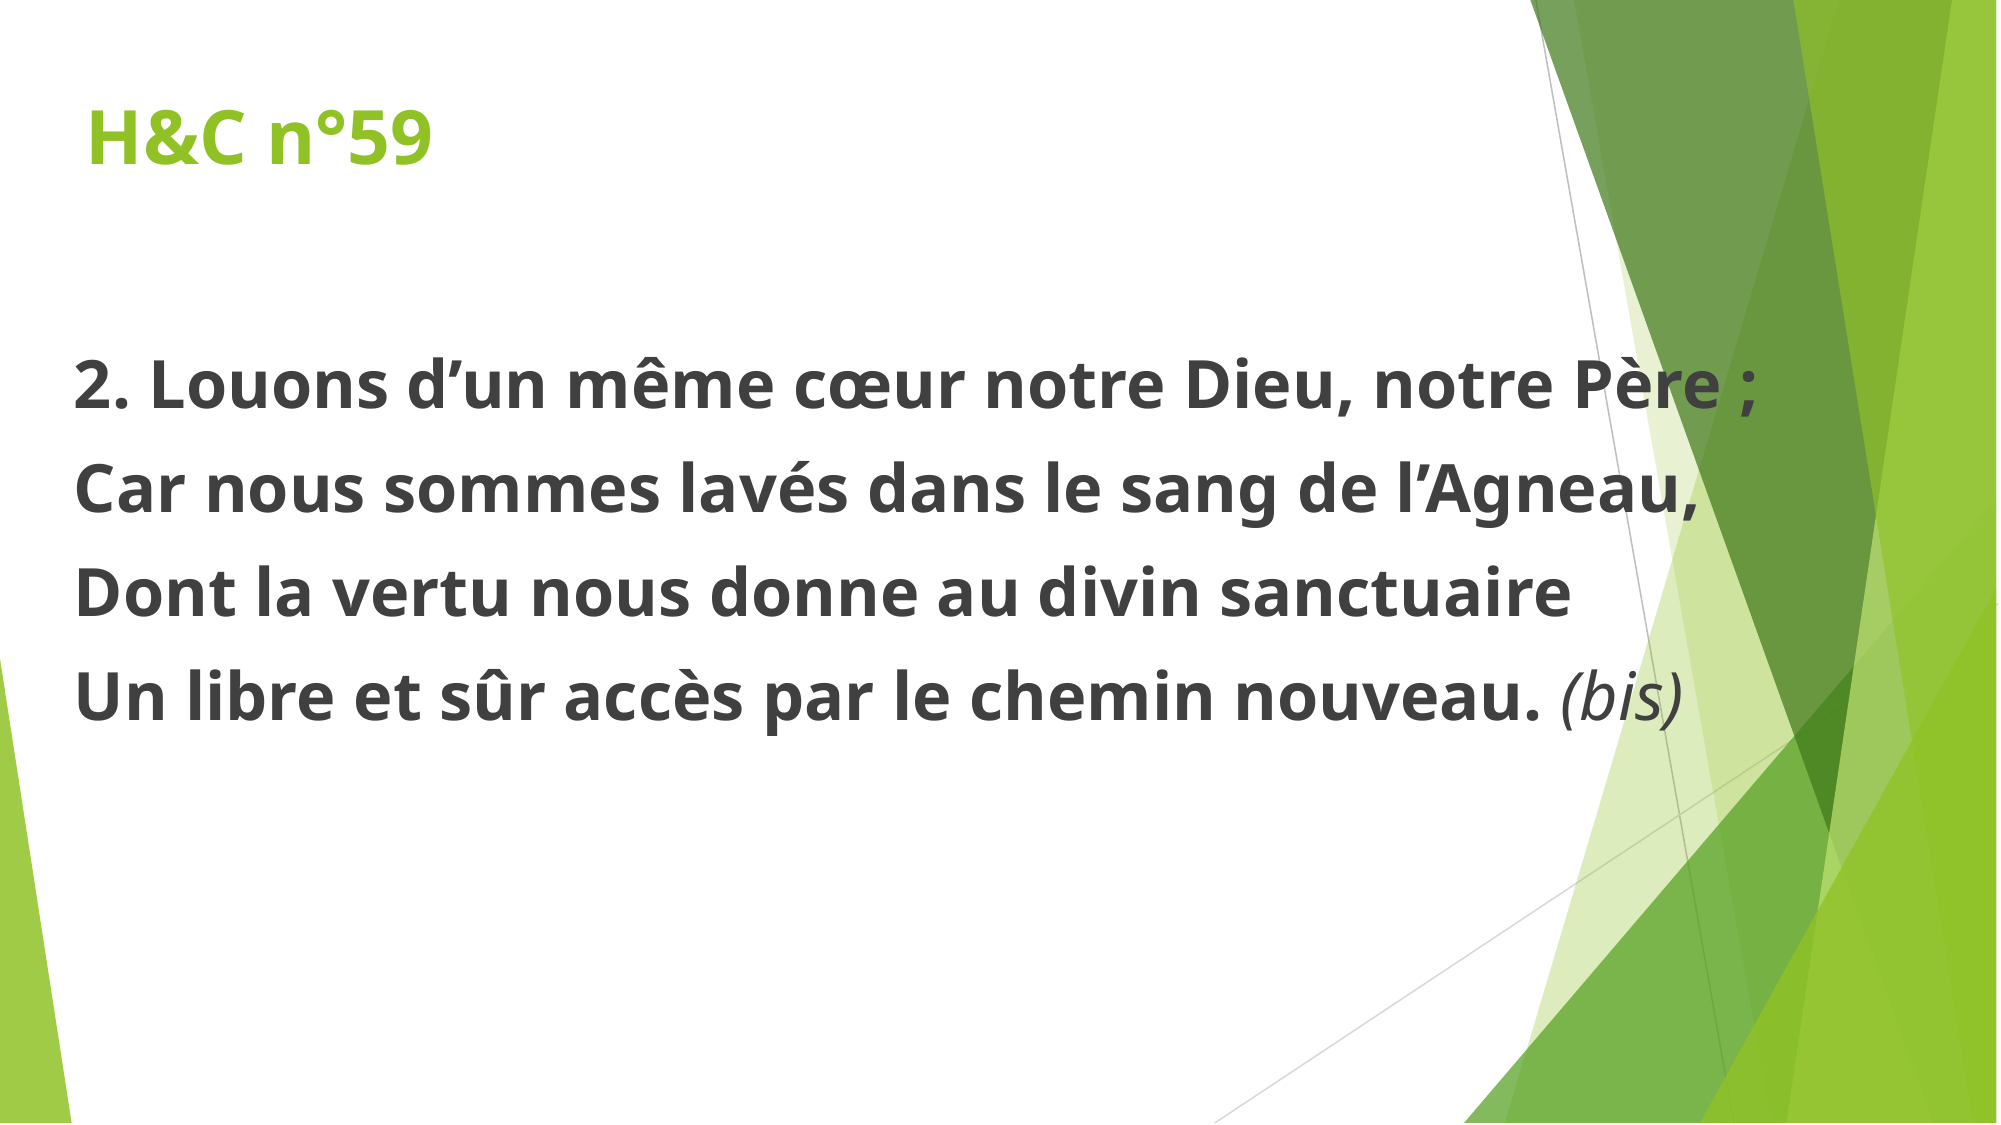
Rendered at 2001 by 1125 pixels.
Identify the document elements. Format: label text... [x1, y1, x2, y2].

text_box 2. Louons d’un même cœur notre Dieu, notre Père ; Car nous sommes lavés dans le sang de l’Agneau, Dont la vertu nous donne au divin sanctuaire Un libre et sûr accès par le chemin nouveau. (bis) [59, 322, 2001, 1075]
text_box H&C n°59 [70, 82, 863, 189]
